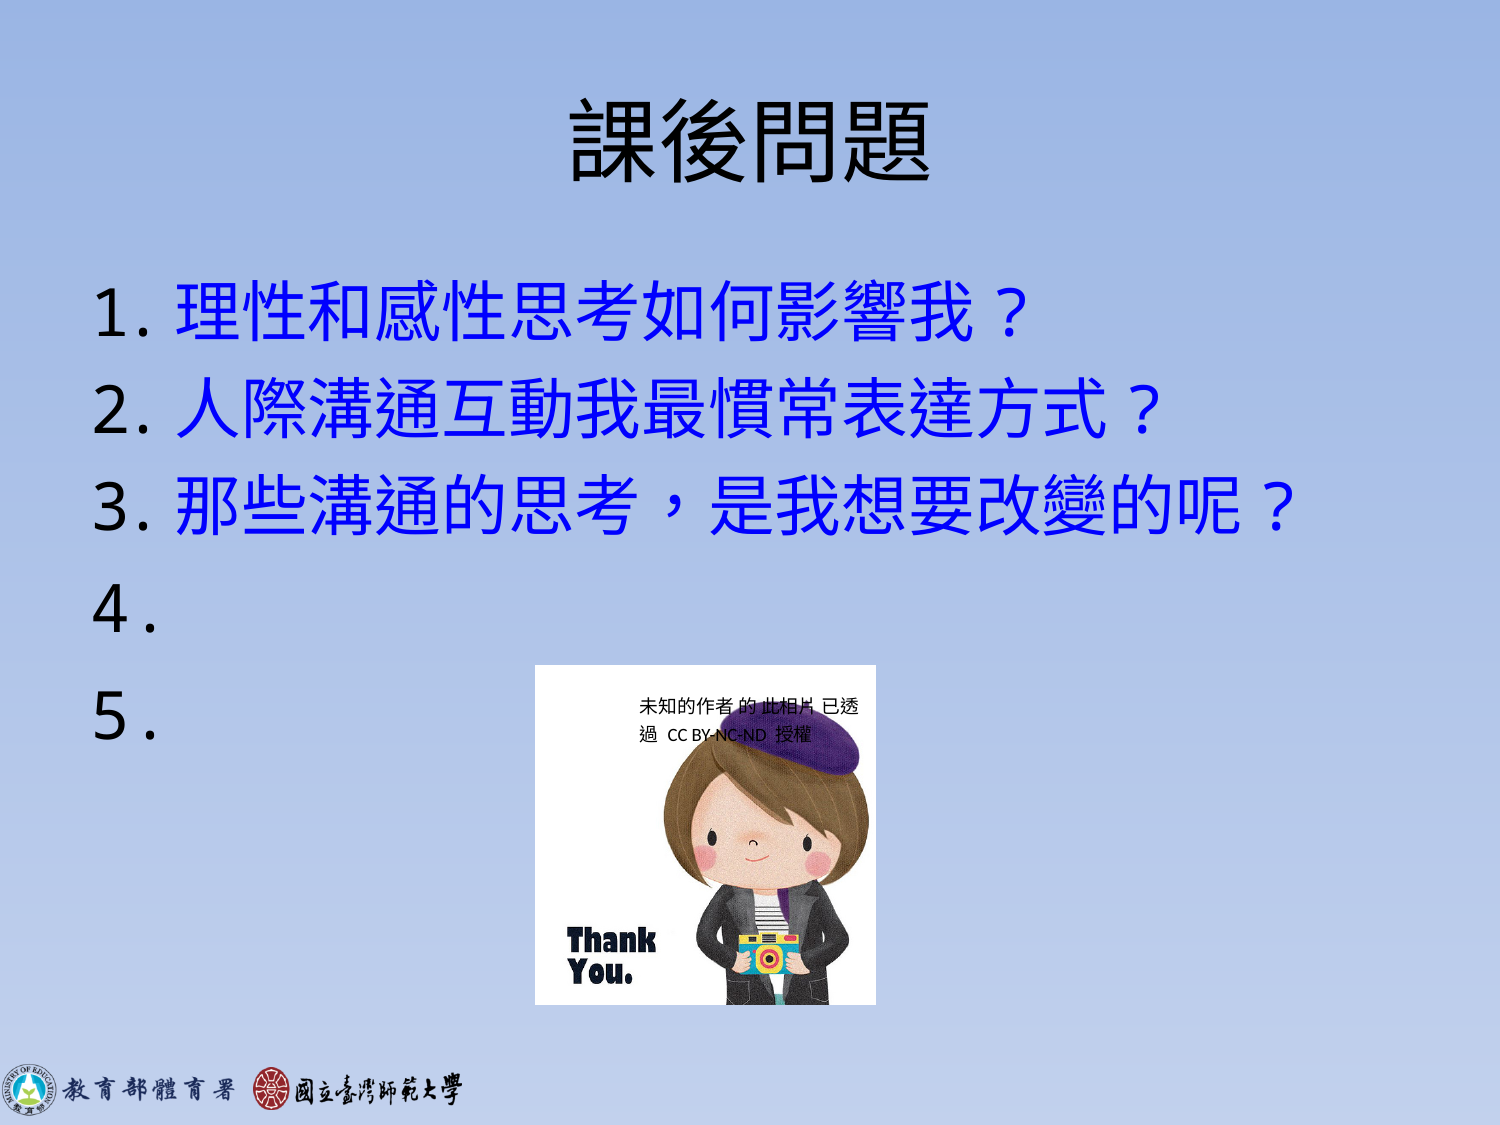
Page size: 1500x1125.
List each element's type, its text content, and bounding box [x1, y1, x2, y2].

picture [535, 665, 876, 1006]
list 理性和感性思考如何影響我? 人際溝通互動我最慣常表達方式? 那些溝通的思考，是我想要改變的呢? [75, 262, 1426, 1005]
title 課後問題 [75, 45, 1426, 233]
text_box 未知的作者 的 此相片 已透過 CC BY-NC-ND 授權 [624, 687, 875, 749]
